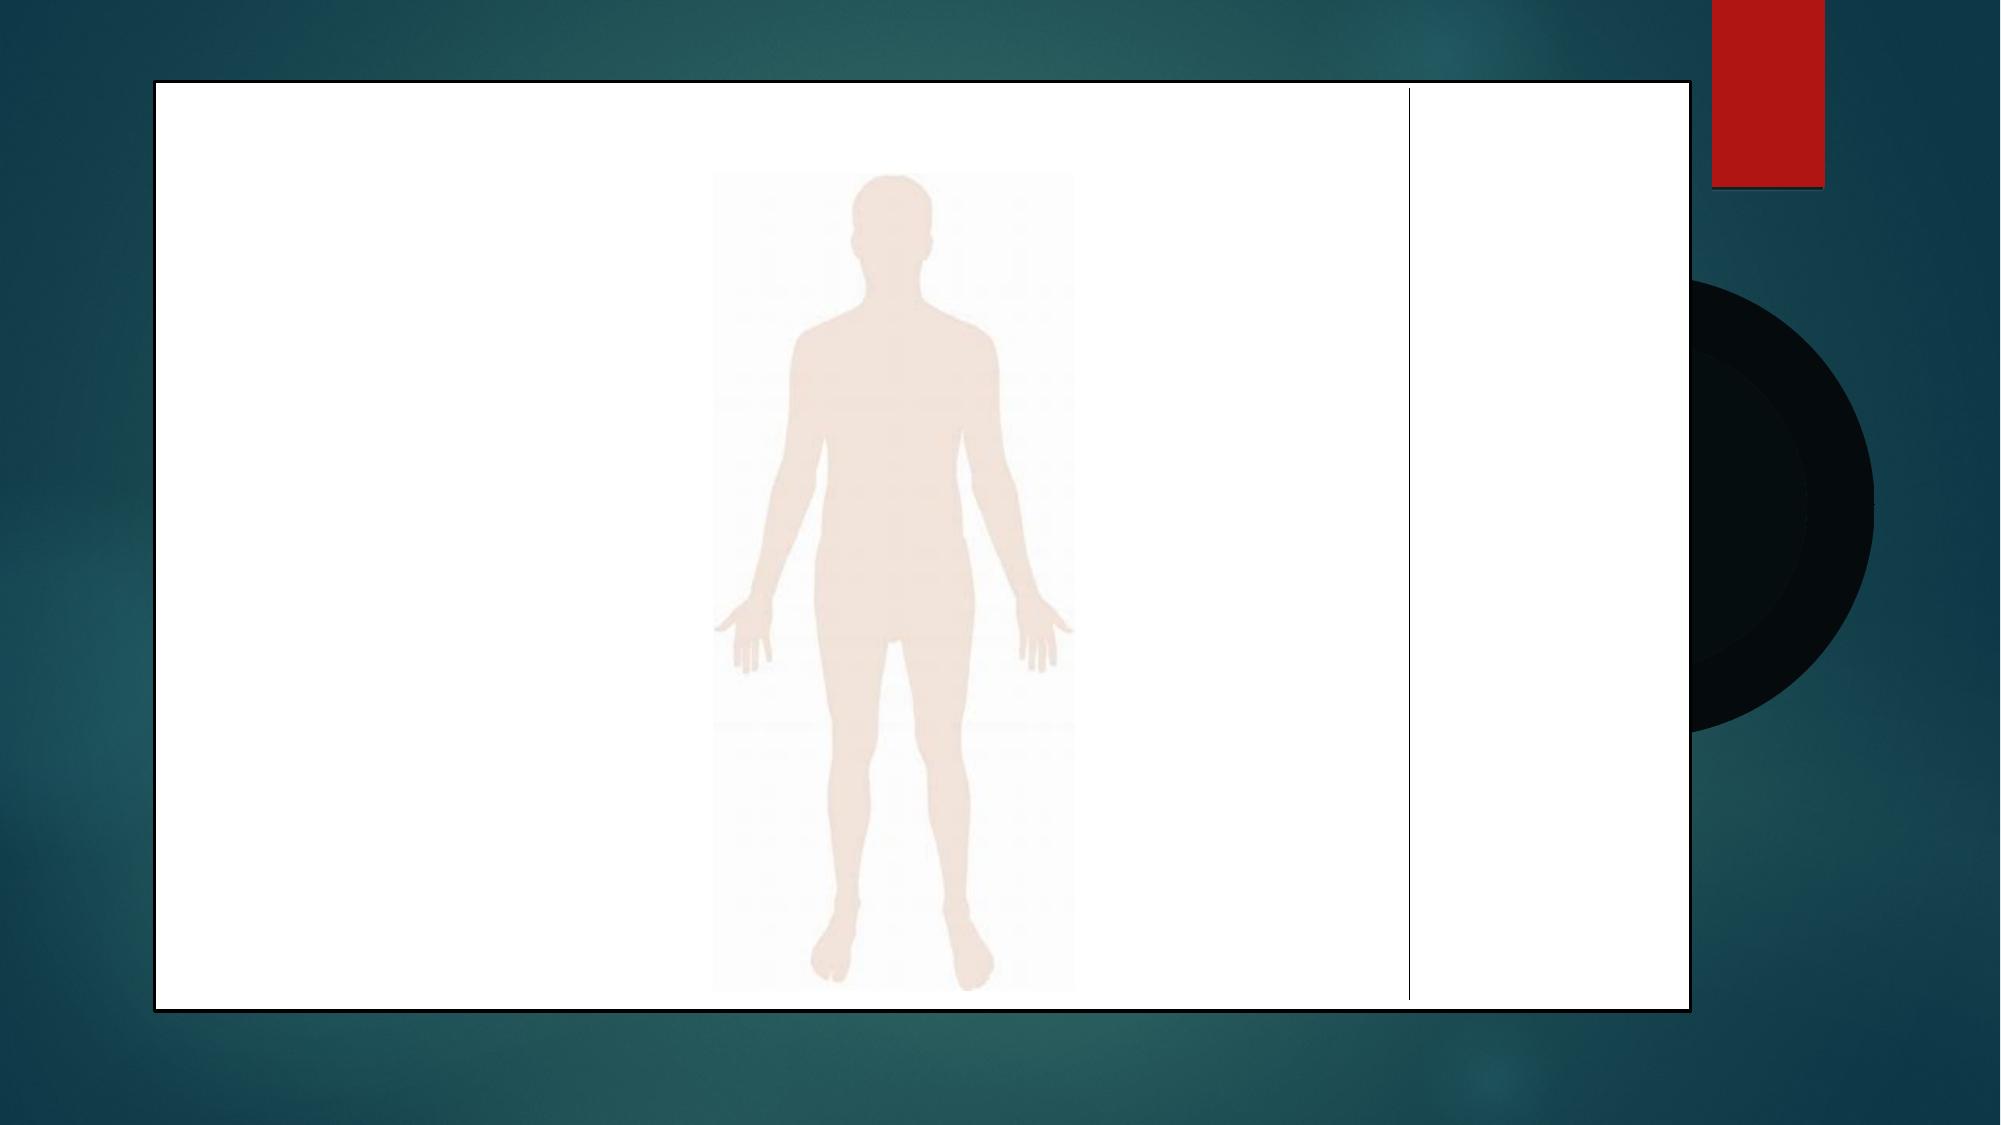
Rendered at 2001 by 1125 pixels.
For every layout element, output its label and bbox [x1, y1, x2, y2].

text_box [154, 81, 1691, 1011]
picture [713, 173, 1075, 992]
